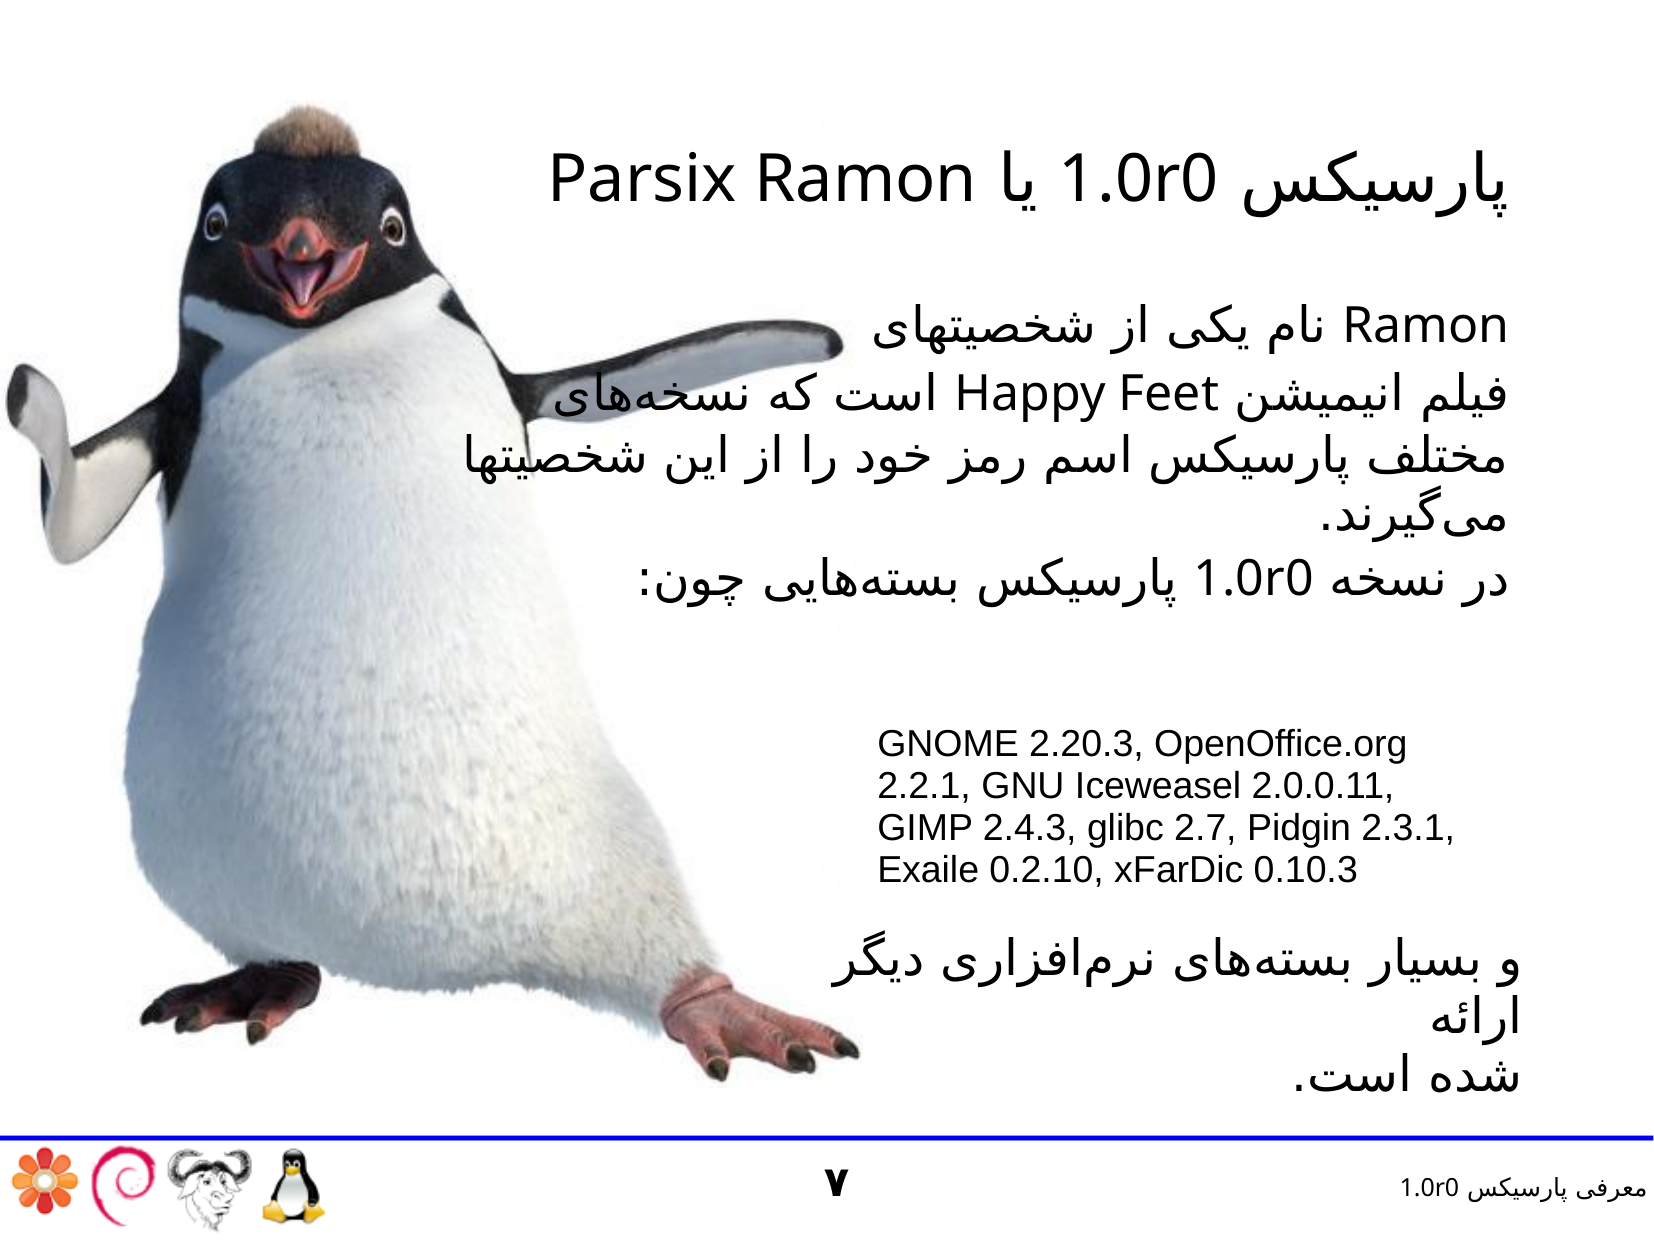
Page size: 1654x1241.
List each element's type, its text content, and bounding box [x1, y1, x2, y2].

text_box GNOME 2.20.3, OpenOffice.org 2.2.1, GNU Iceweasel 2.0.0.11, GIMP 2.4.3, glibc 2.7, Pidgin 2.3.1, Exaile 0.2.10, xFarDic 0.10.3 [862, 714, 1501, 898]
text_box ۷ [799, 1150, 875, 1229]
text_box پارسیکس 1.0r0 یا Parsix Ramon Ramon نام یکی از شخصیتهای فیلم انیمیشن Happy Feet است که نسخه‌های مختلف پارسیکس اسم رمز خود را از این شخصیتها می‌گیرند. در نسخه 1.0r0 پارسیکس بسته‌هایی چون: [324, 122, 1525, 692]
picture [0, 0, 1654, 1241]
text_box و بسیار بسته‌های نرم‌افزاری دیگر ارائه شده است. [712, 921, 1538, 1088]
text_box معرفی پارسیکس 1.0r0 [1384, 1162, 1629, 1238]
